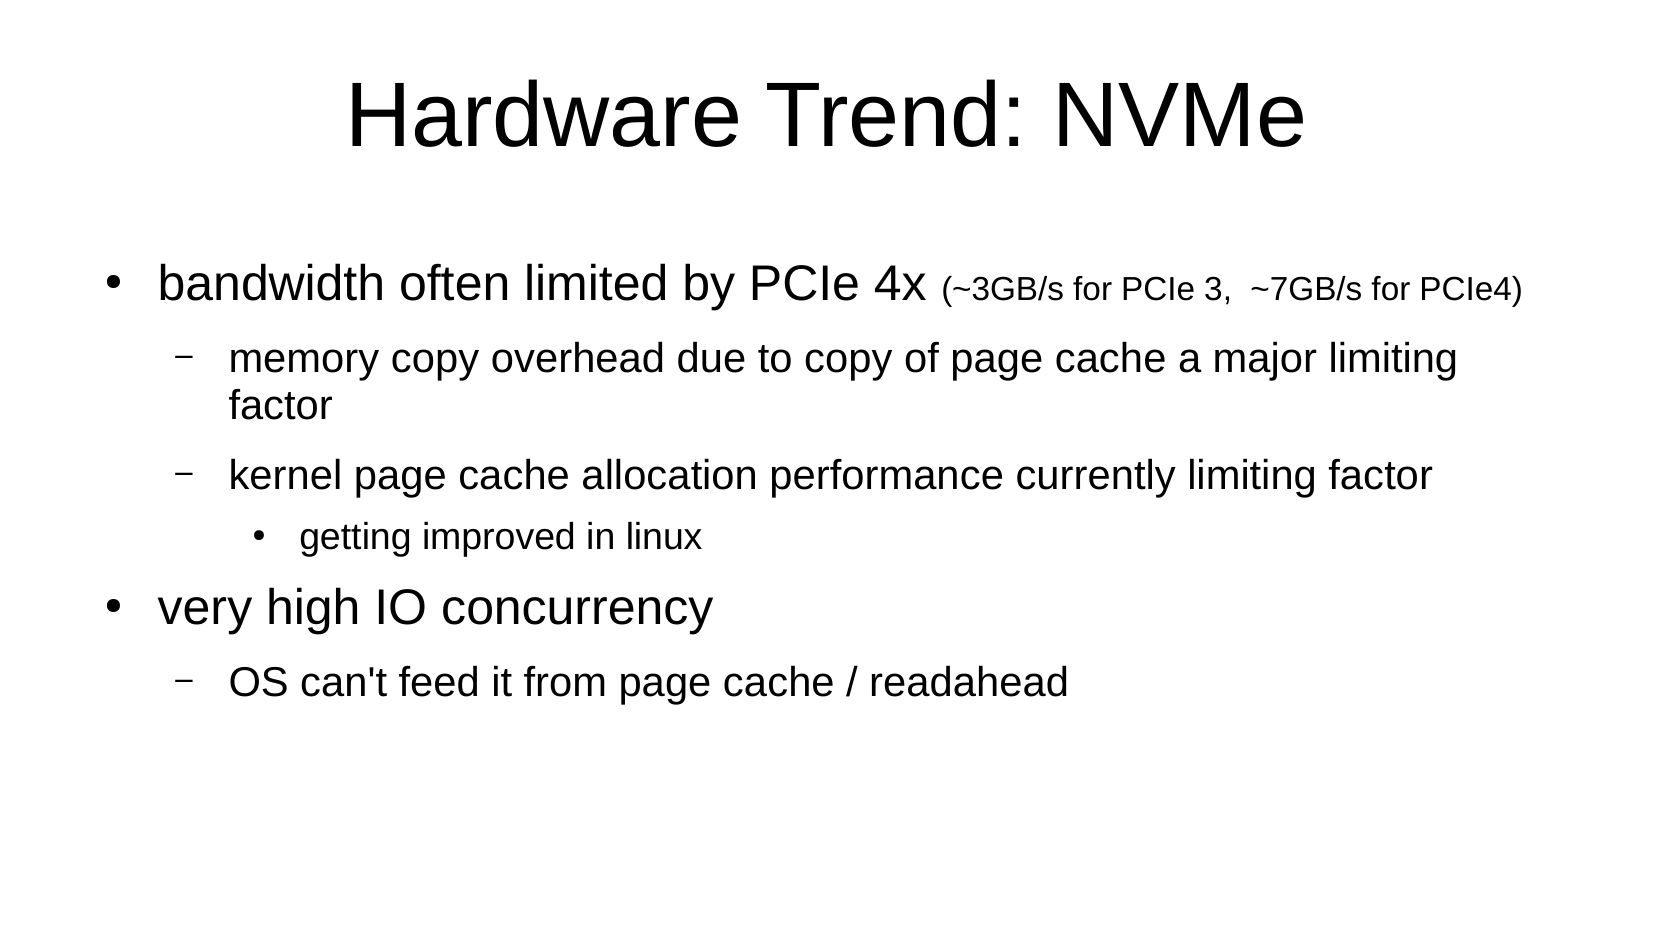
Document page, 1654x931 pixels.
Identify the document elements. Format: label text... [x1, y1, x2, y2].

title Hardware Trend: NVMe [82, 37, 1571, 193]
list bandwidth often limited by PCIe 4x (~3GB/s for PCIe 3, ~7GB/s for PCIe4) memory copy overhead due to copy of page cache a major limiting factor kernel page cache allocation performance currently limiting factor getting improved in linux very high IO concurrency OS can't feed it from page cache / readahead [86, 255, 1576, 901]
